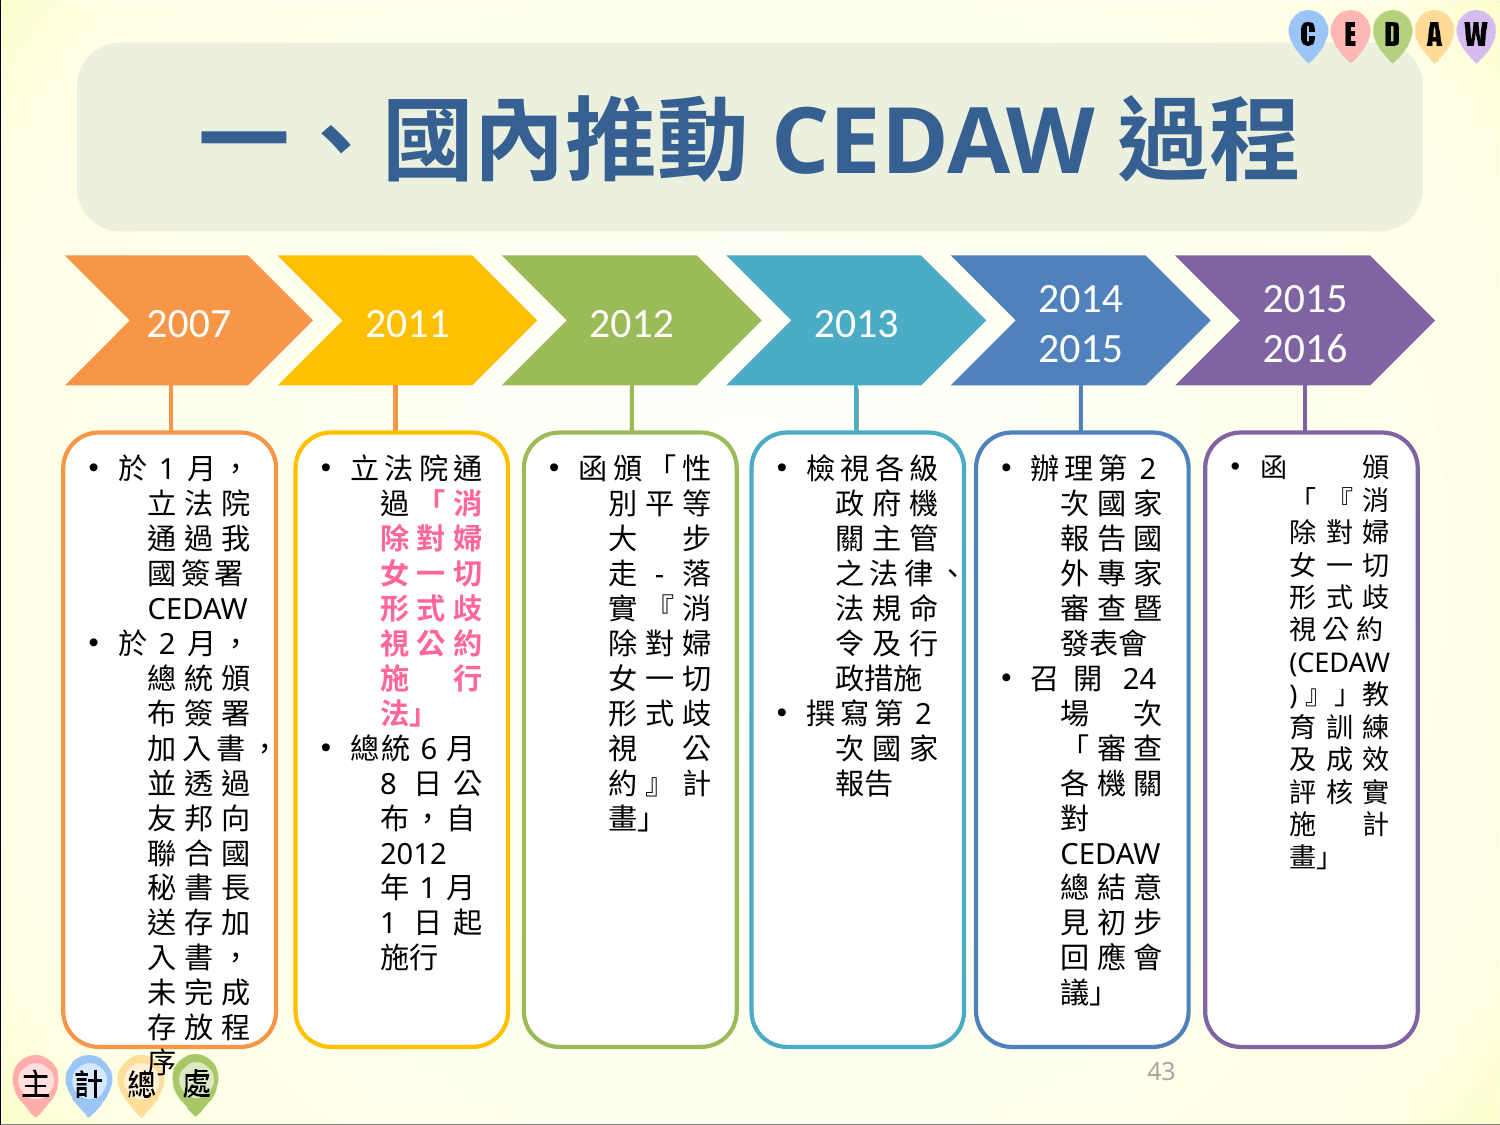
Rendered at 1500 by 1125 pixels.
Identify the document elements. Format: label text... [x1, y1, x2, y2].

text_box 函頒「『消除對婦女一切形式歧視公約(CEDAW)』」教育訓練及成效評核實施計畫」 [1205, 432, 1418, 1047]
text_box 2014 2015 [950, 255, 1211, 386]
text_box 於1月，立法院通過我國簽署CEDAW 於2月，總統頒布簽署加入書，並透過友邦向聯合國秘書長送存加入書，未完成存放程序 [63, 432, 277, 1047]
text_box 2015 2016 [1175, 255, 1436, 386]
text_box 2011 [277, 255, 538, 386]
text_box 2013 [726, 255, 987, 386]
text_box 2012 [501, 255, 762, 386]
text_box [1132, 1042, 1483, 1103]
text_box 辦理第2次國家報告國外專家審查暨發表會 召開24場次「審查各機關對CEDAW總結意見初步回應會議」 [976, 432, 1189, 1047]
text_box 立法院通過「消除對婦女一切形式歧視公約施行法」 總統6月8日公布，自2012年1月1日起施行 [295, 432, 509, 1047]
text_box 檢視各級政府機關主管之法律、法規命令及行政措施 撰寫第2次國家報告 [751, 432, 965, 1047]
text_box 2007 [64, 255, 314, 386]
text_box 函頒「性別平等大步走-落實『消除對婦女一切形式歧視公約』計畫」 [523, 432, 737, 1047]
title 一、國內推動CEDAW過程 [75, 42, 1426, 231]
